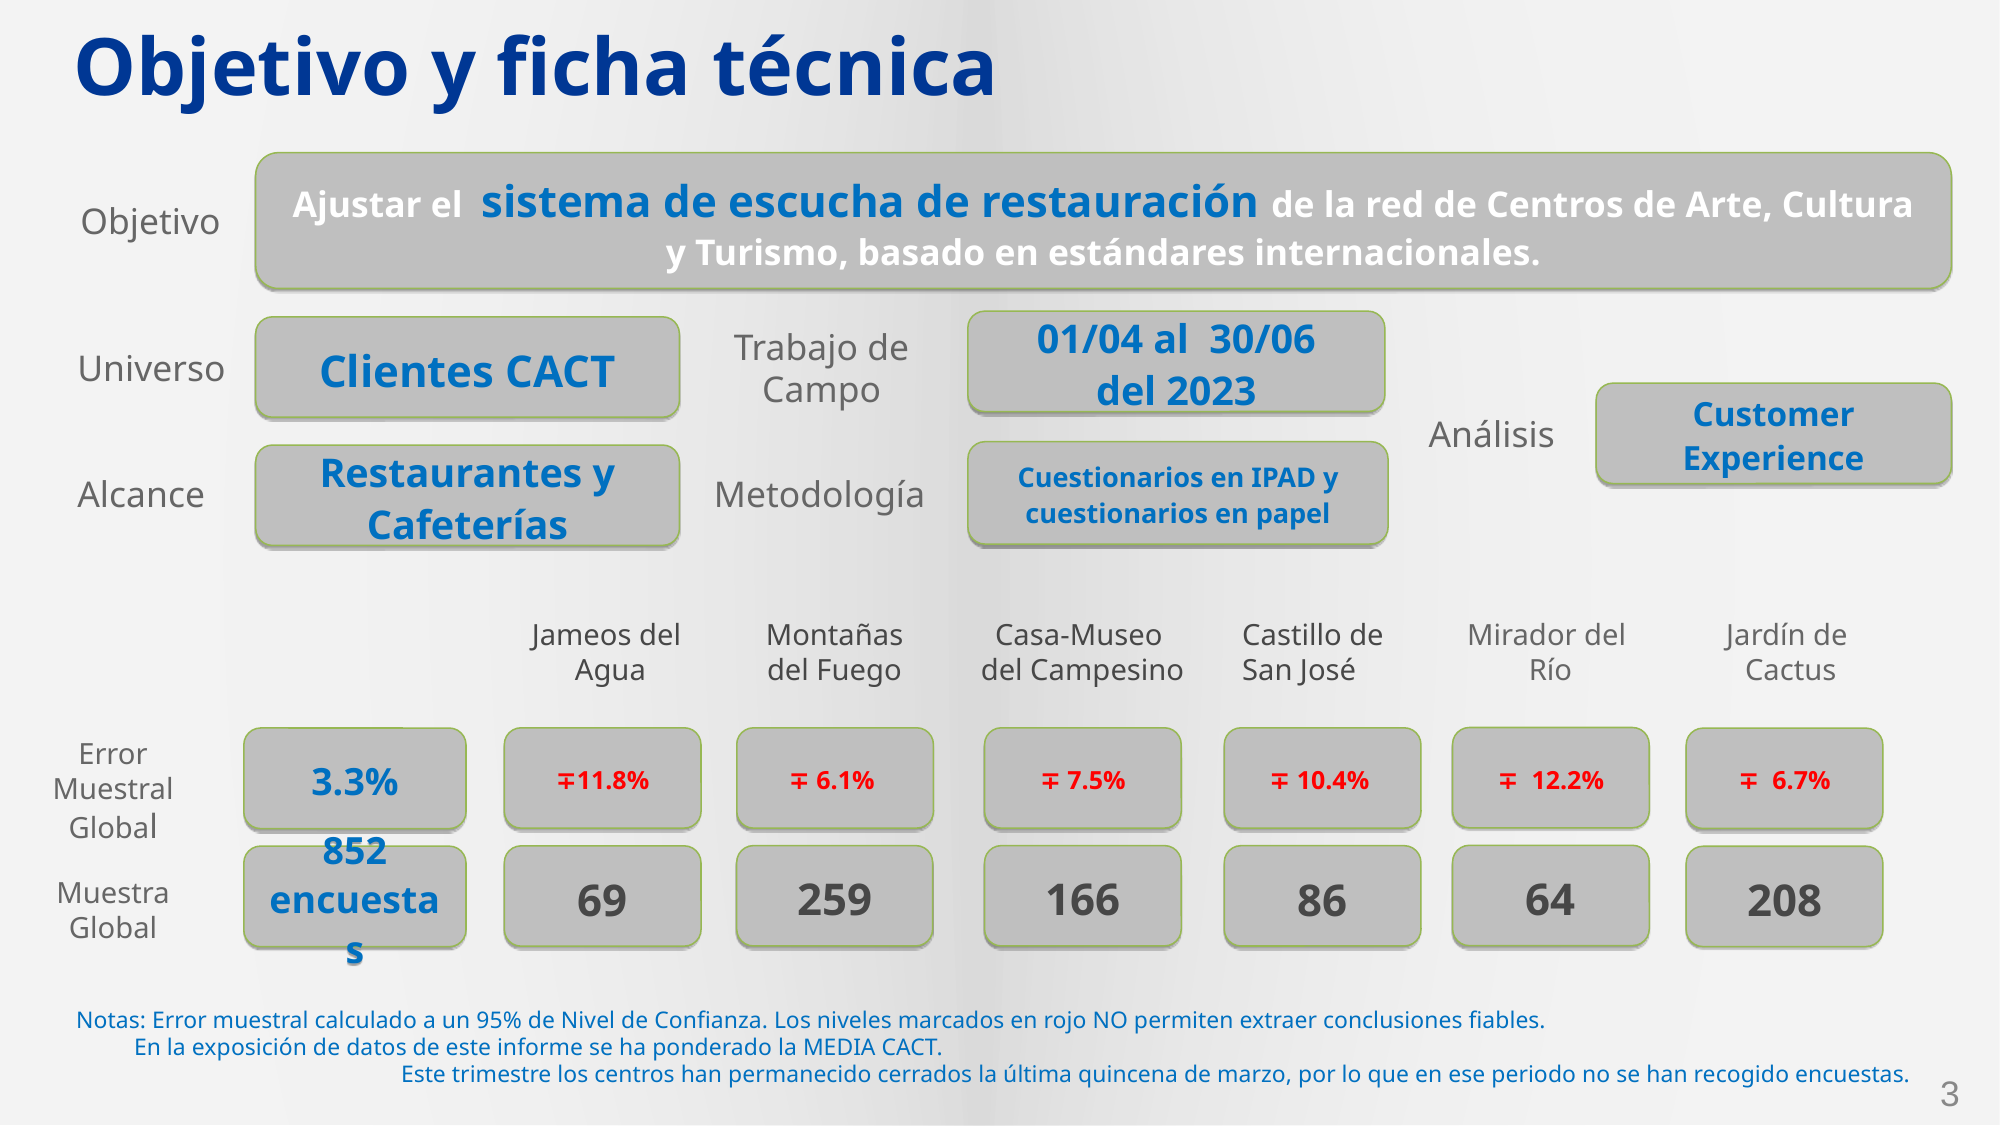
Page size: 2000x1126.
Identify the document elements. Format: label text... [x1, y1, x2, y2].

text_box Metodología [682, 462, 967, 524]
text_box Clientes CACT [255, 316, 679, 418]
text_box Notas: Error muestral calculado a un 95% de Nivel de Confianza. Los niveles marcados en rojo NO permiten extraer conclusiones fiables. En la exposición de datos de este informe se ha ponderado la MEDIA CACT. Este trimestre los centros han permanecido cerrados la última quincena de marzo, por lo que en ese periodo no se han recogido encuestas. [55, 996, 1953, 1126]
text_box 852 encuestas [243, 846, 467, 947]
text_box Objetivo [46, 190, 255, 251]
text_box Montañas del Fuego [736, 597, 933, 704]
text_box Customer Experience [1596, 383, 1952, 484]
text_box 69 [504, 845, 702, 947]
text_box ∓ 6.7% [1686, 728, 1883, 829]
text_box 259 [736, 845, 933, 946]
text_box Cuestionarios en IPAD y cuestionarios en papel [967, 441, 1389, 545]
text_box Jardín de Cactus [1660, 597, 1921, 704]
text_box Castillo de San José [1224, 598, 1421, 704]
text_box Análisis [1387, 402, 1596, 464]
text_box Jameos del Agua [484, 597, 736, 704]
text_box Restaurantes y Cafeterías [255, 445, 680, 546]
text_box Error Muestral Global [0, 725, 227, 855]
text_box ∓ 12.2% [1452, 727, 1650, 828]
text_box 166 [984, 845, 1182, 946]
slide_number 3 [1609, 1062, 1960, 1122]
text_box ∓ 10.4% [1224, 727, 1421, 829]
text_box 64 [1452, 845, 1650, 946]
text_box ∓11.8% [504, 727, 702, 829]
text_box Alcance [36, 462, 255, 524]
text_box Casa-Museo del Campesino [952, 598, 1213, 704]
text_box Mirador del Río [1420, 597, 1660, 704]
text_box 01/04 al 30/06 del 2023 [967, 311, 1385, 412]
text_box Universo [47, 336, 255, 398]
text_box Trabajo de Campo [679, 315, 964, 419]
text_box 3.3% [243, 727, 467, 829]
text_box 208 [1686, 846, 1883, 947]
text_box ∓ 7.5% [984, 727, 1182, 829]
text_box 86 [1224, 845, 1421, 947]
title Objetivo y ficha técnica [55, 2, 1934, 126]
text_box Muestra Global [0, 865, 229, 954]
text_box ∓ 6.1% [736, 727, 934, 829]
text_box Ajustar el sistema de escucha de restauración de la red de Centros de Arte, Cultura y Turismo, basado en estándares internacionales. [255, 152, 1952, 289]
